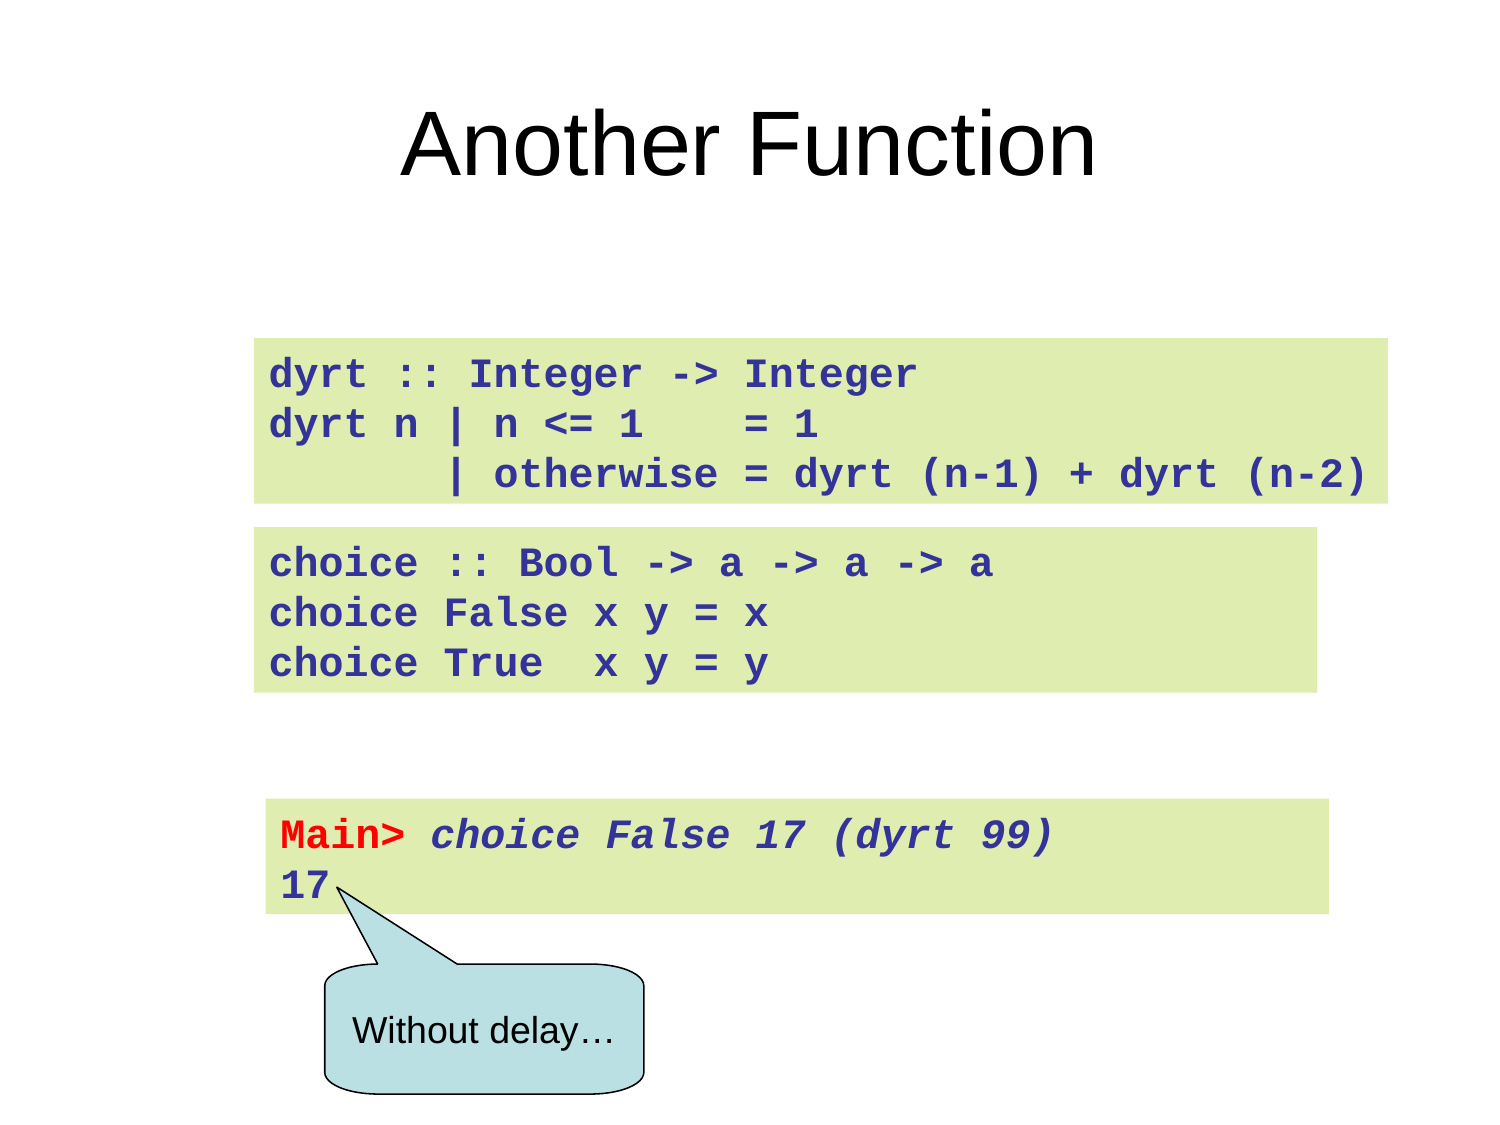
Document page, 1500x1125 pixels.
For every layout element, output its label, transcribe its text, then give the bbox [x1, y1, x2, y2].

text_box Without delay… [324, 887, 644, 1095]
title Another Function [75, 45, 1426, 233]
text_box choice :: Bool -> a -> a -> a choice False x y = x choice True x y = y [253, 527, 1318, 693]
text_box Main> choice False 17 (dyrt 99) 17 [265, 798, 1329, 915]
text_box dyrt :: Integer -> Integer dyrt n | n <= 1 = 1 | otherwise = dyrt (n-1) + dyrt (n-2) [253, 338, 1388, 504]
